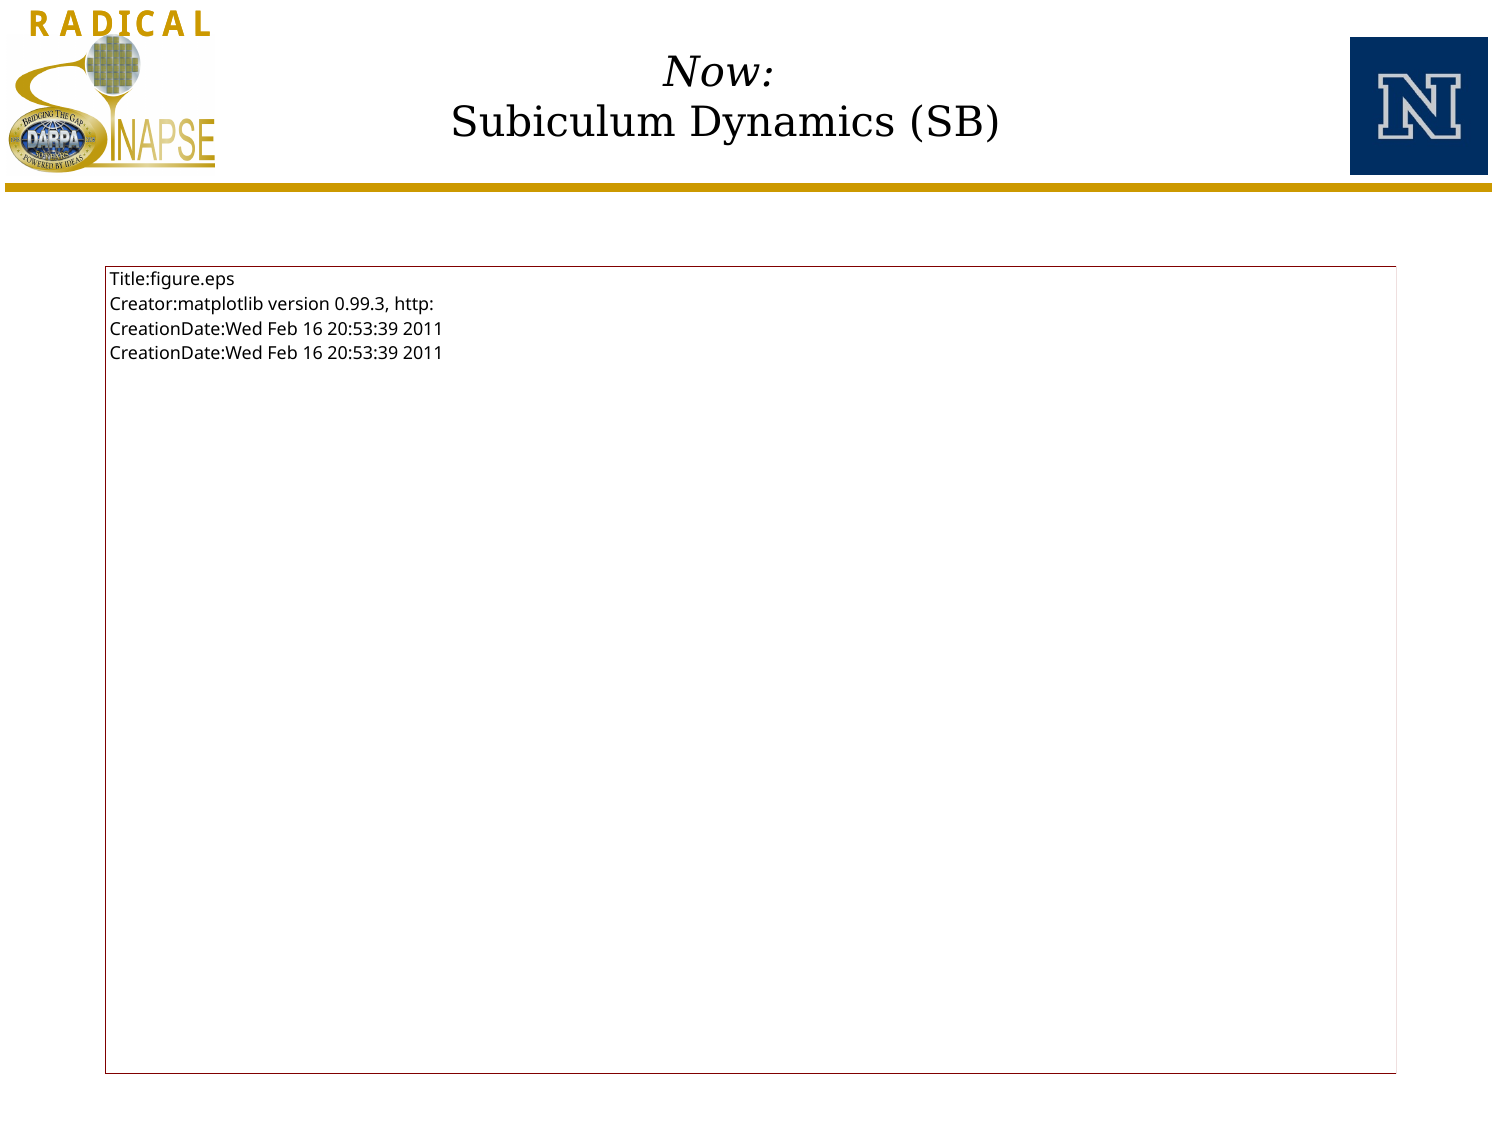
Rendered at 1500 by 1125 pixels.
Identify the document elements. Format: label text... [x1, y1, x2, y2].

picture [103, 265, 1397, 1074]
picture [1350, 37, 1488, 175]
text_box Now: Subiculum Dynamics (SB) [112, 37, 1339, 113]
